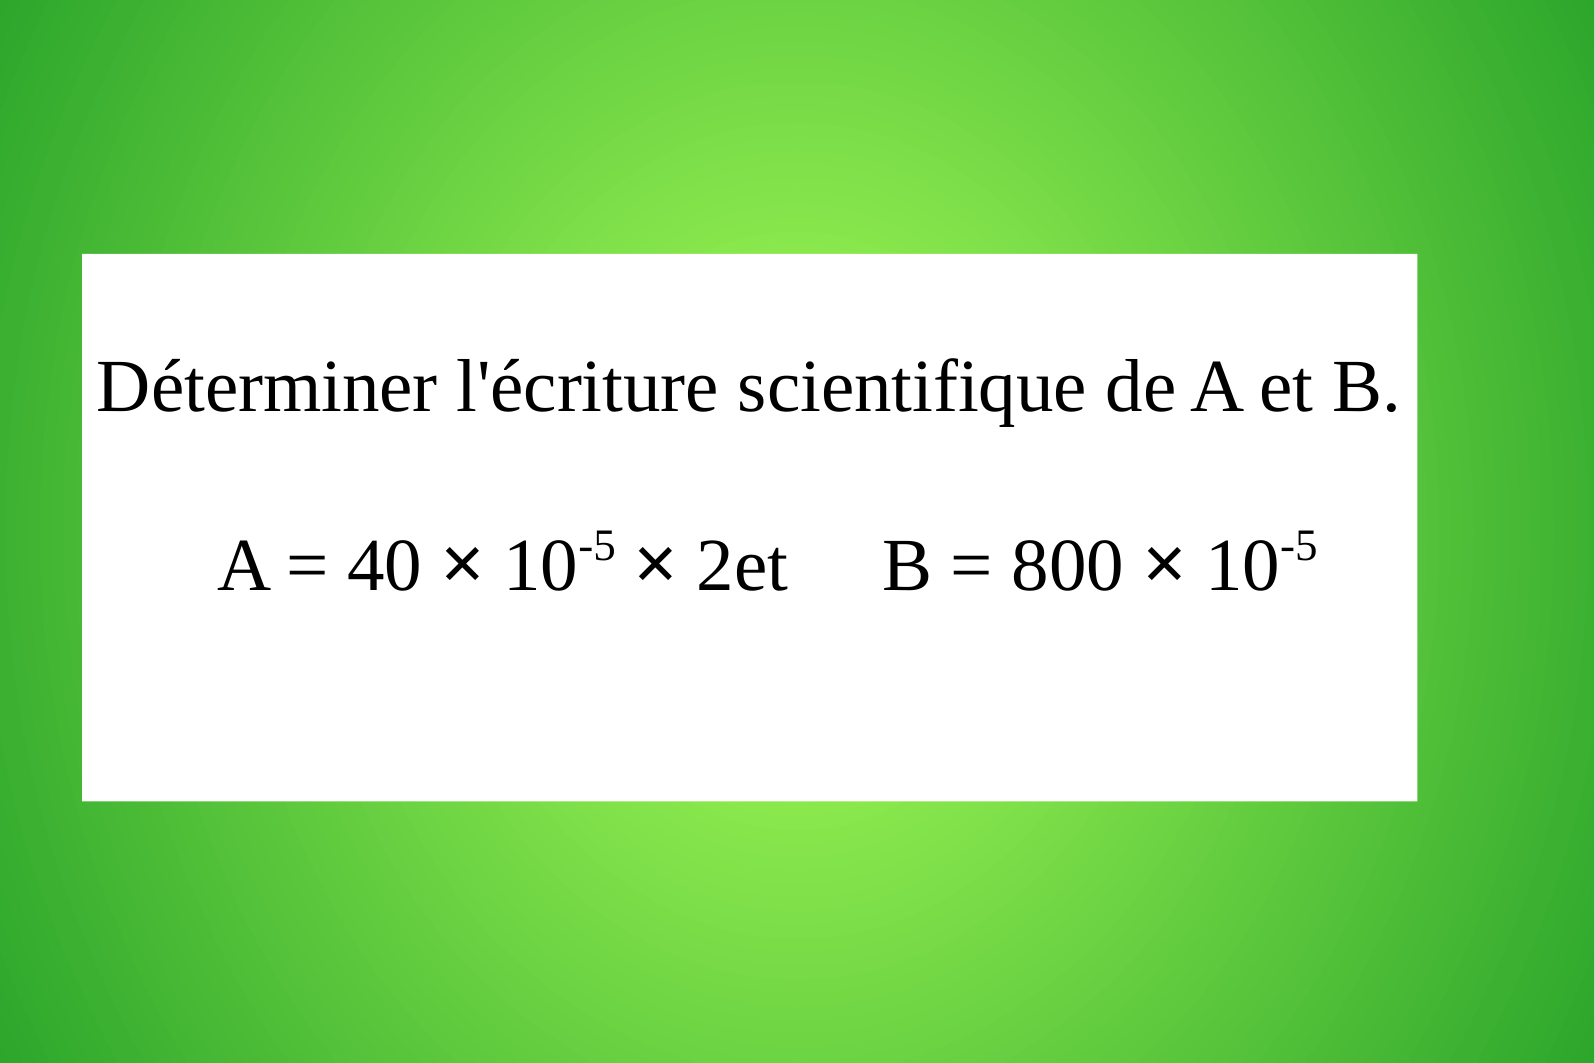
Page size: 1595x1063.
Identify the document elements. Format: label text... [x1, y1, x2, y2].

text_box Déterminer l'écriture scientifique de A et B. A = 40 × 10-5 × 2 et B = 800 × 10-5 [82, 253, 1418, 802]
picture [0, 0, 1595, 1063]
